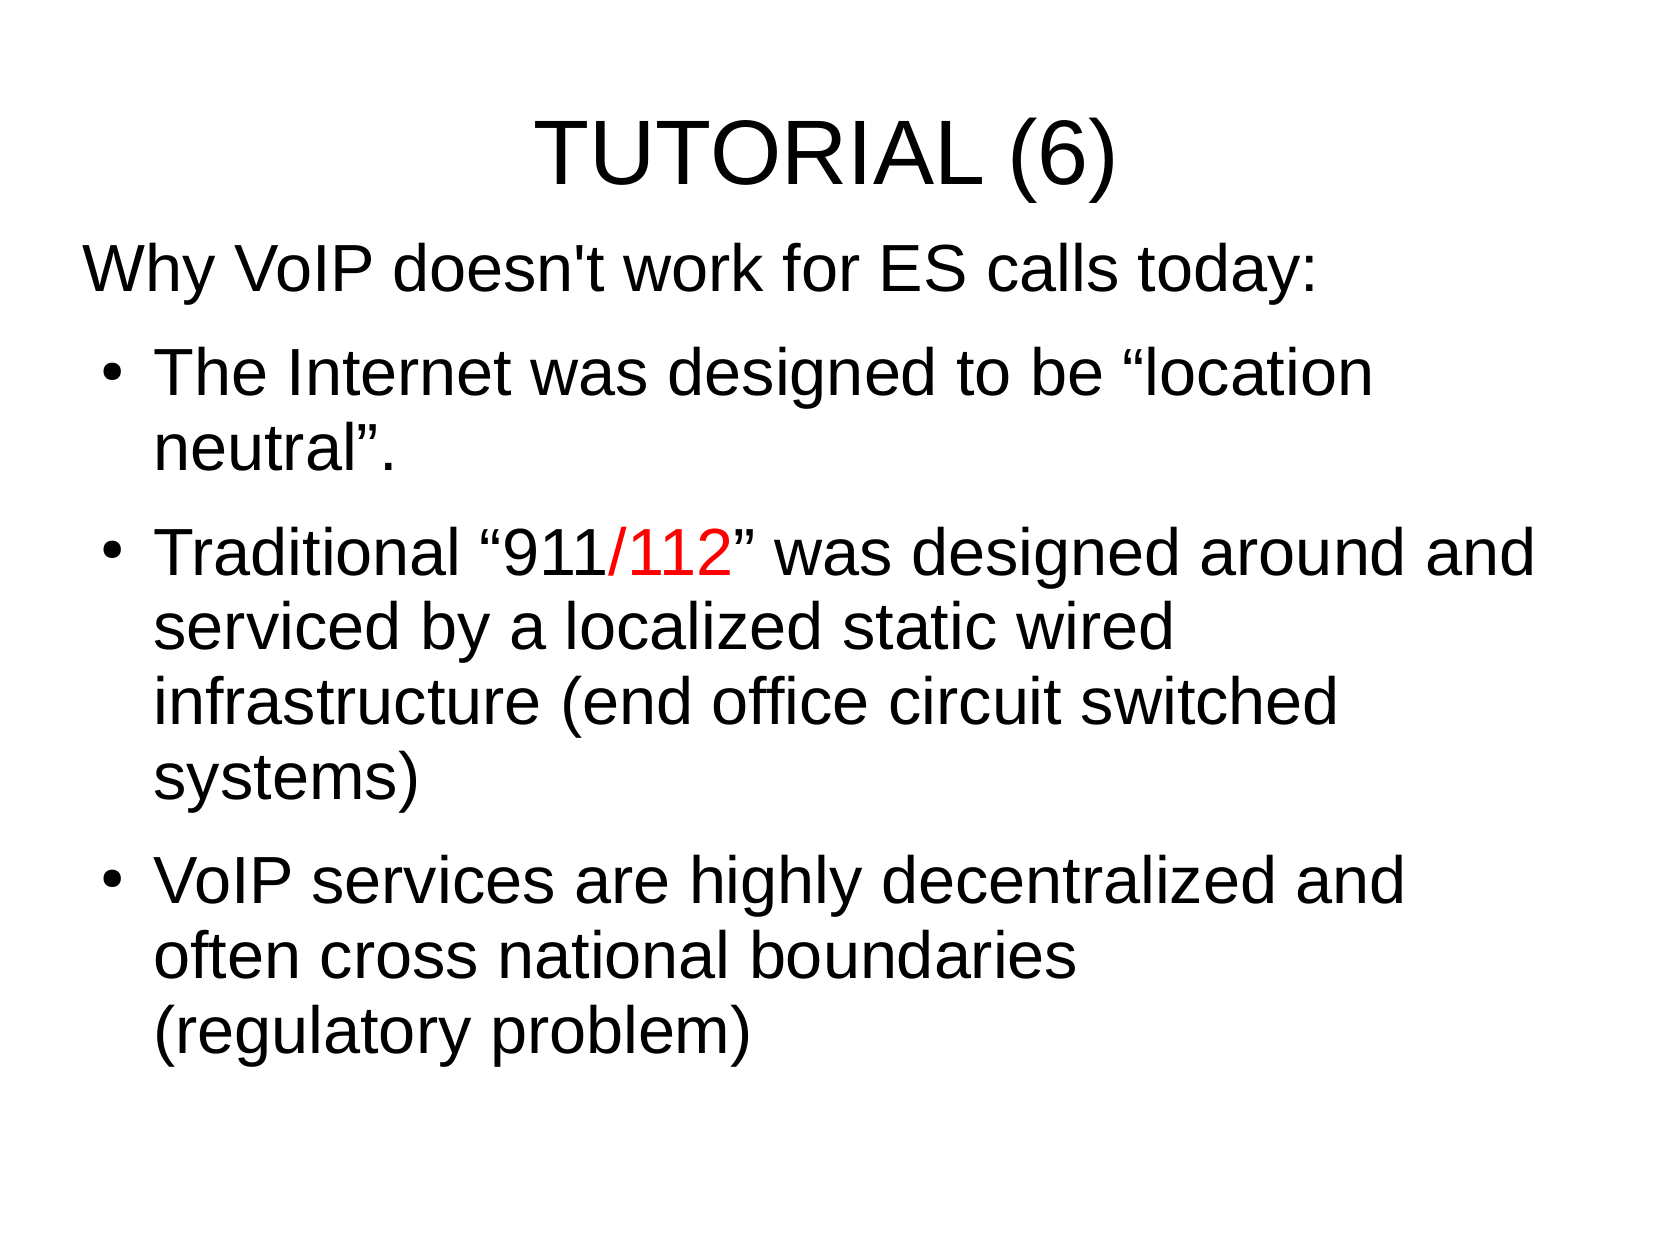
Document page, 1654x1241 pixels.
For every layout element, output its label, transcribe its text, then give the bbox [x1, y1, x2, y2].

list Why VoIP doesn't work for ES calls today: The Internet was designed to be “location neutral”. Traditional “911/112” was designed around and serviced by a localized static wired infrastructure (end office circuit switched systems) VoIP services are highly decentralized and often cross national boundaries (regulatory problem) [82, 231, 1571, 1066]
title TUTORIAL (6) [82, 56, 1571, 231]
